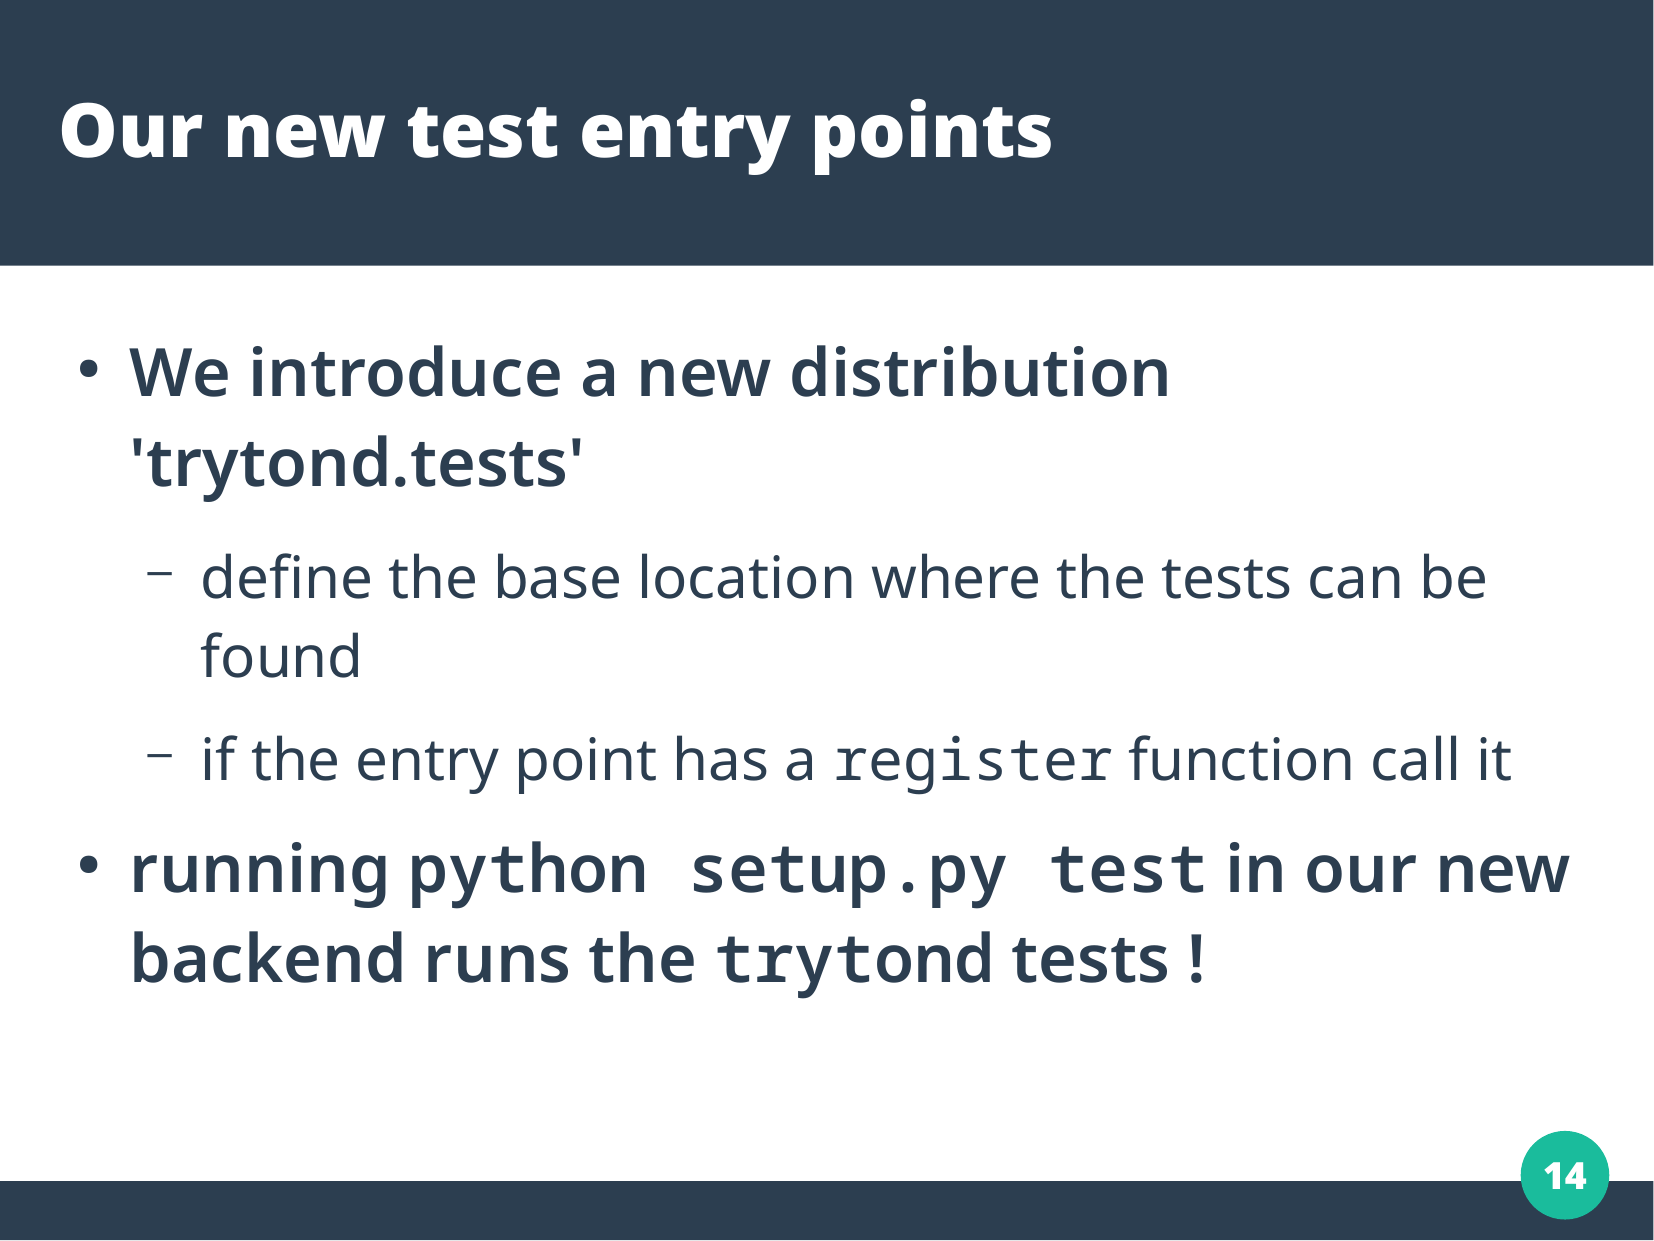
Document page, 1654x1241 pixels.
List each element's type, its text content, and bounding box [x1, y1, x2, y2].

title Our new test entry points [59, 49, 1595, 207]
list We introduce a new distribution 'trytond.tests' define the base location where the tests can be found if the entry point has a register function call it running python setup.py test in our new backend runs the trytond tests ! [59, 324, 1595, 1152]
